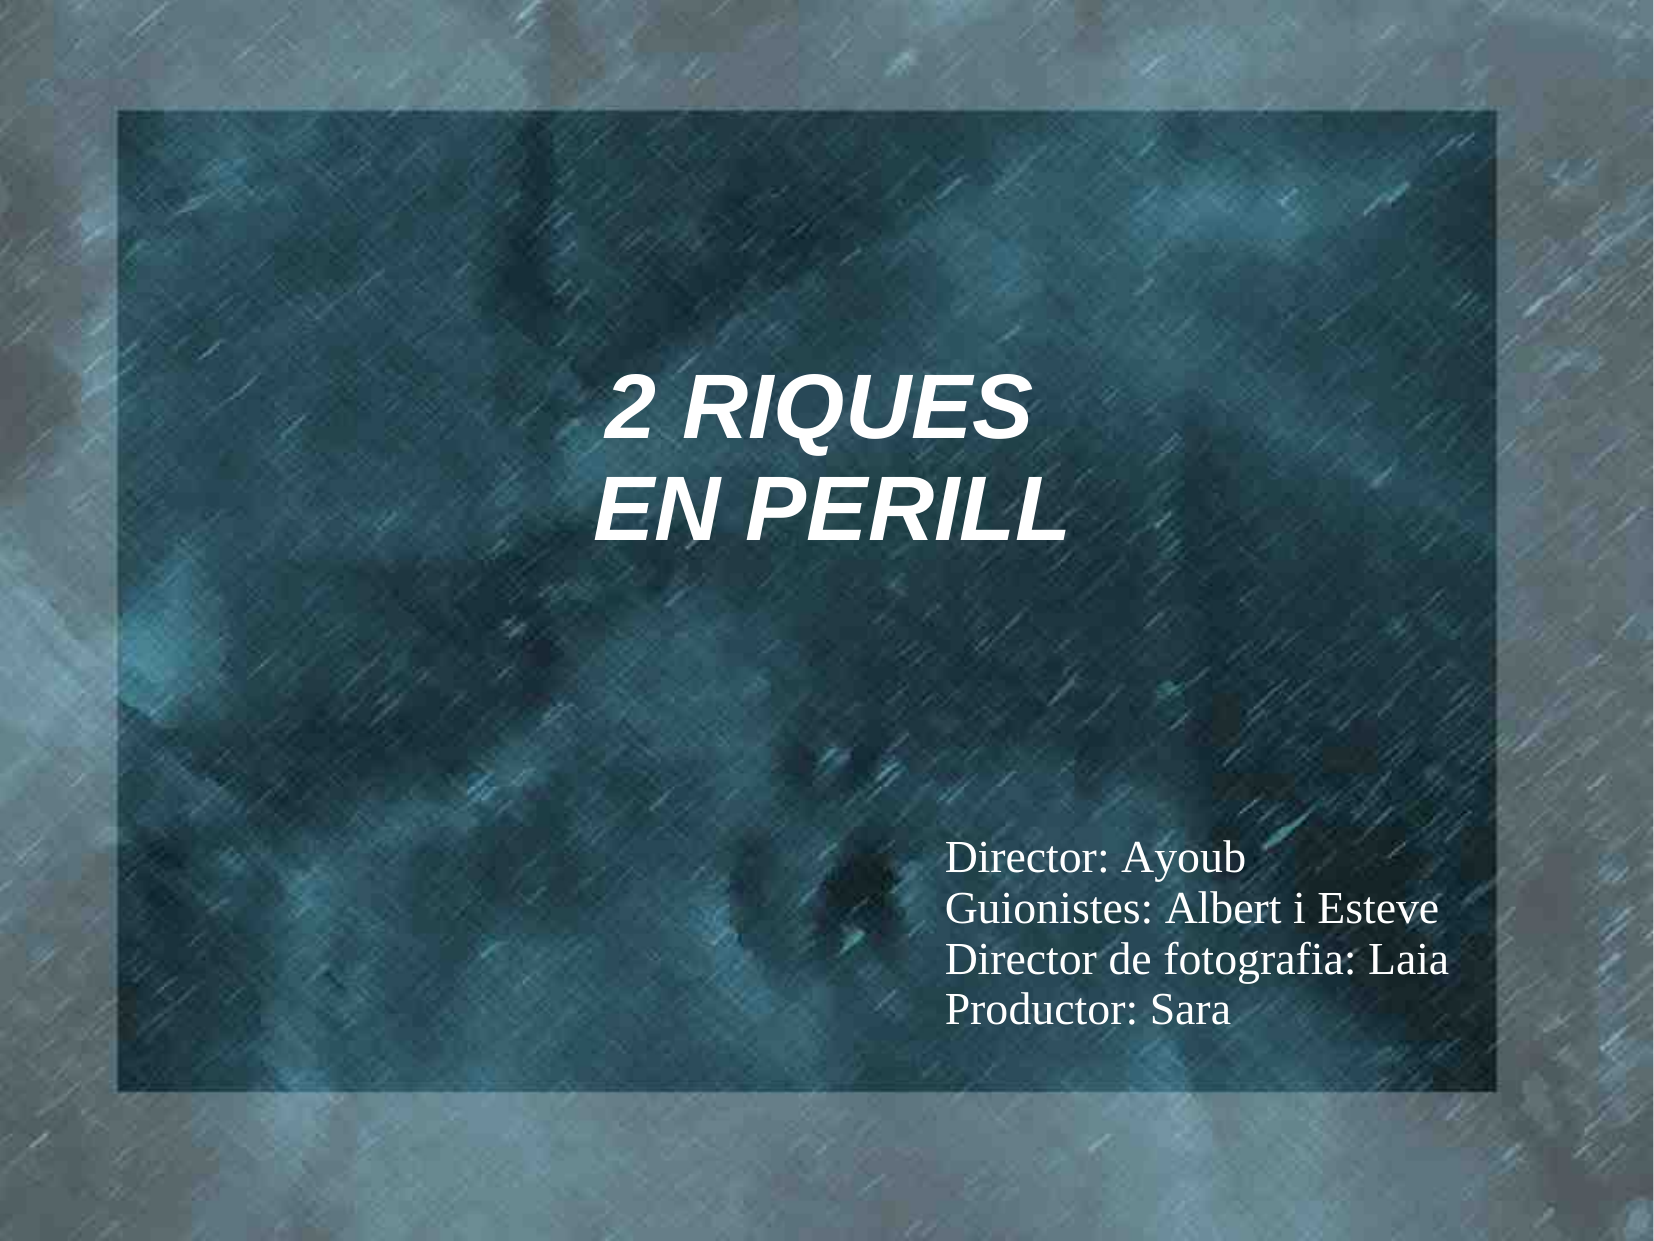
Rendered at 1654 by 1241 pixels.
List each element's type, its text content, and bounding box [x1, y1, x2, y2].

subtitle Director: Ayoub Guionistes: Albert i Esteve Director de fotografia: Laia Productor: Sara [944, 738, 1577, 1129]
title 2 RIQUES EN PERILL [88, 354, 1577, 562]
picture [0, 0, 1654, 1241]
